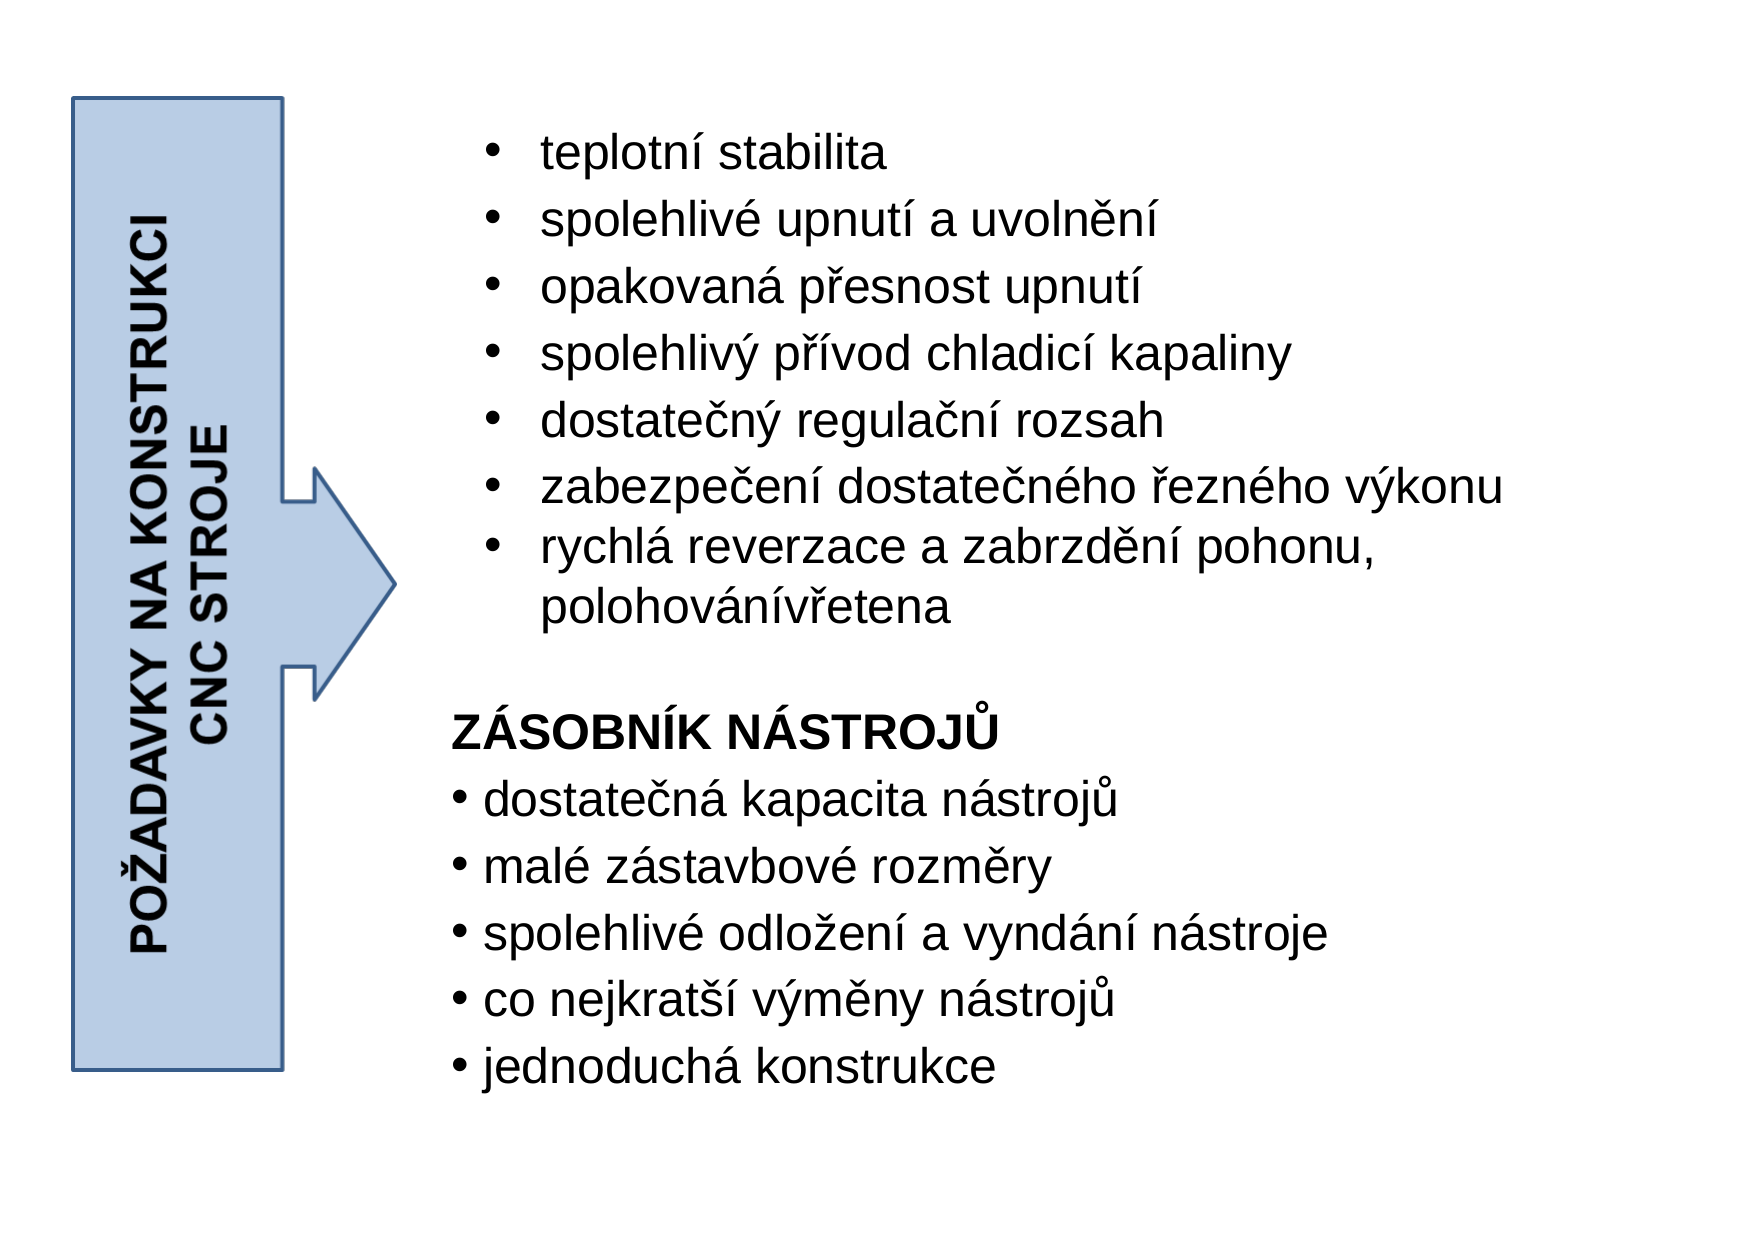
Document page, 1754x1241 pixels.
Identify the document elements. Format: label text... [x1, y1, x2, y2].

text_box teplotní stabilita spolehlivé upnutí a uvolnění opakovaná přesnost upnutí spolehlivý přívod chladicí kapaliny dostatečný regulační rozsah zabezpečení dostatečného řezného výkonu rychlá reverzace a zabrzdění pohonu, polohování vřetena [472, 112, 1555, 651]
text_box ZÁSOBNÍK NÁSTROJŮ dostatečná kapacita nástrojů malé zástavbové rozměry spolehlivé odložení a vyndání nástroje co nejkratší výměny nástrojů jednoduchá konstrukce [439, 687, 1611, 1119]
picture [71, 96, 397, 1072]
